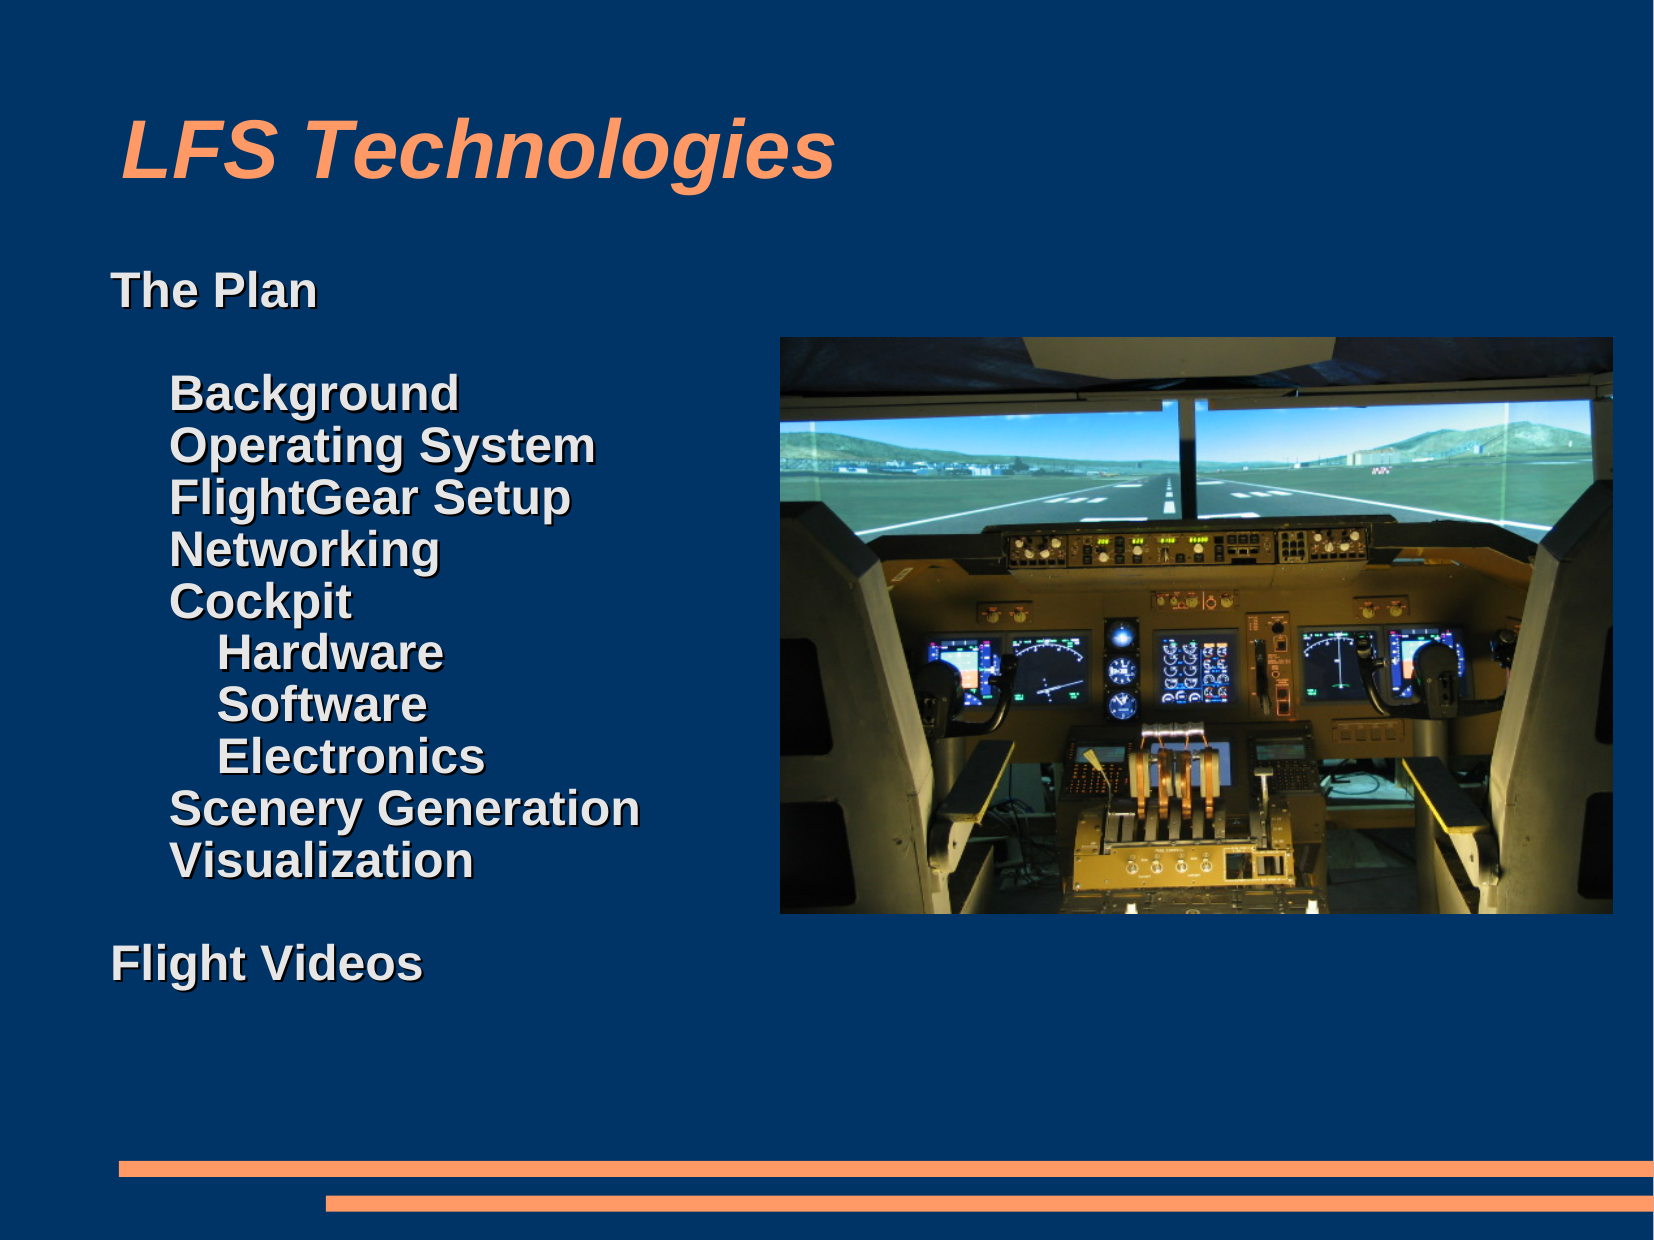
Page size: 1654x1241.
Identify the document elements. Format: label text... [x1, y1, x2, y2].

list The Plan Background Operating System FlightGear Setup Networking Cockpit Hardware Software Electronics Scenery Generation Visualization Flight Videos [98, 262, 1538, 1170]
title LFS Technologies [121, 46, 1534, 254]
picture [780, 337, 1613, 915]
